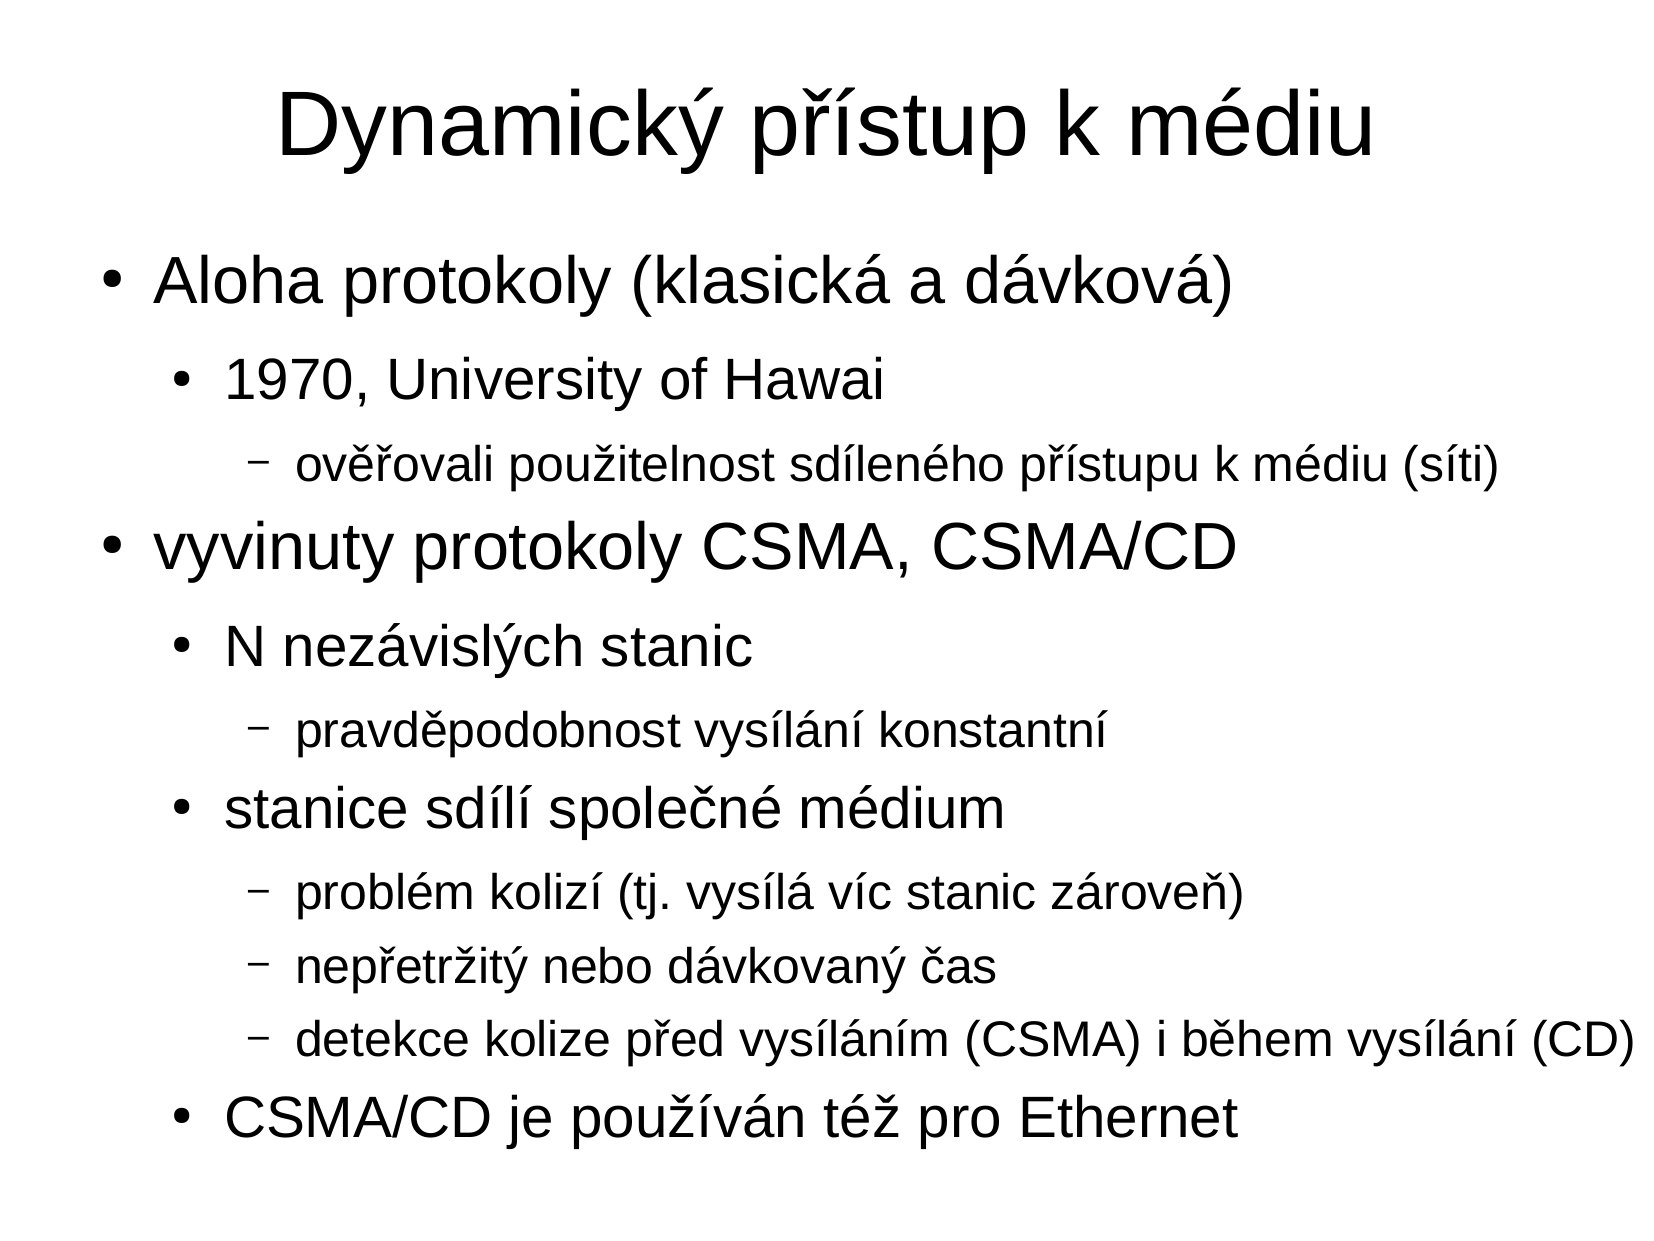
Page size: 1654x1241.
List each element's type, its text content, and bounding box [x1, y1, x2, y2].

list Aloha protokoly (klasická a dávková) 1970, University of Hawai ověřovali použitelnost sdíleného přístupu k médiu (síti) vyvinuty protokoly CSMA, CSMA/CD N nezávislých stanic pravděpodobnost vysílání konstantní stanice sdílí společné médium problém kolizí (tj. vysílá víc stanic zároveň) nepřetržitý nebo dávkovaný čas detekce kolize před vysíláním (CSMA) i během vysílání (CD) CSMA/CD je používán též pro Ethernet [82, 242, 1648, 1150]
title Dynamický přístup k médiu [82, 27, 1571, 220]
